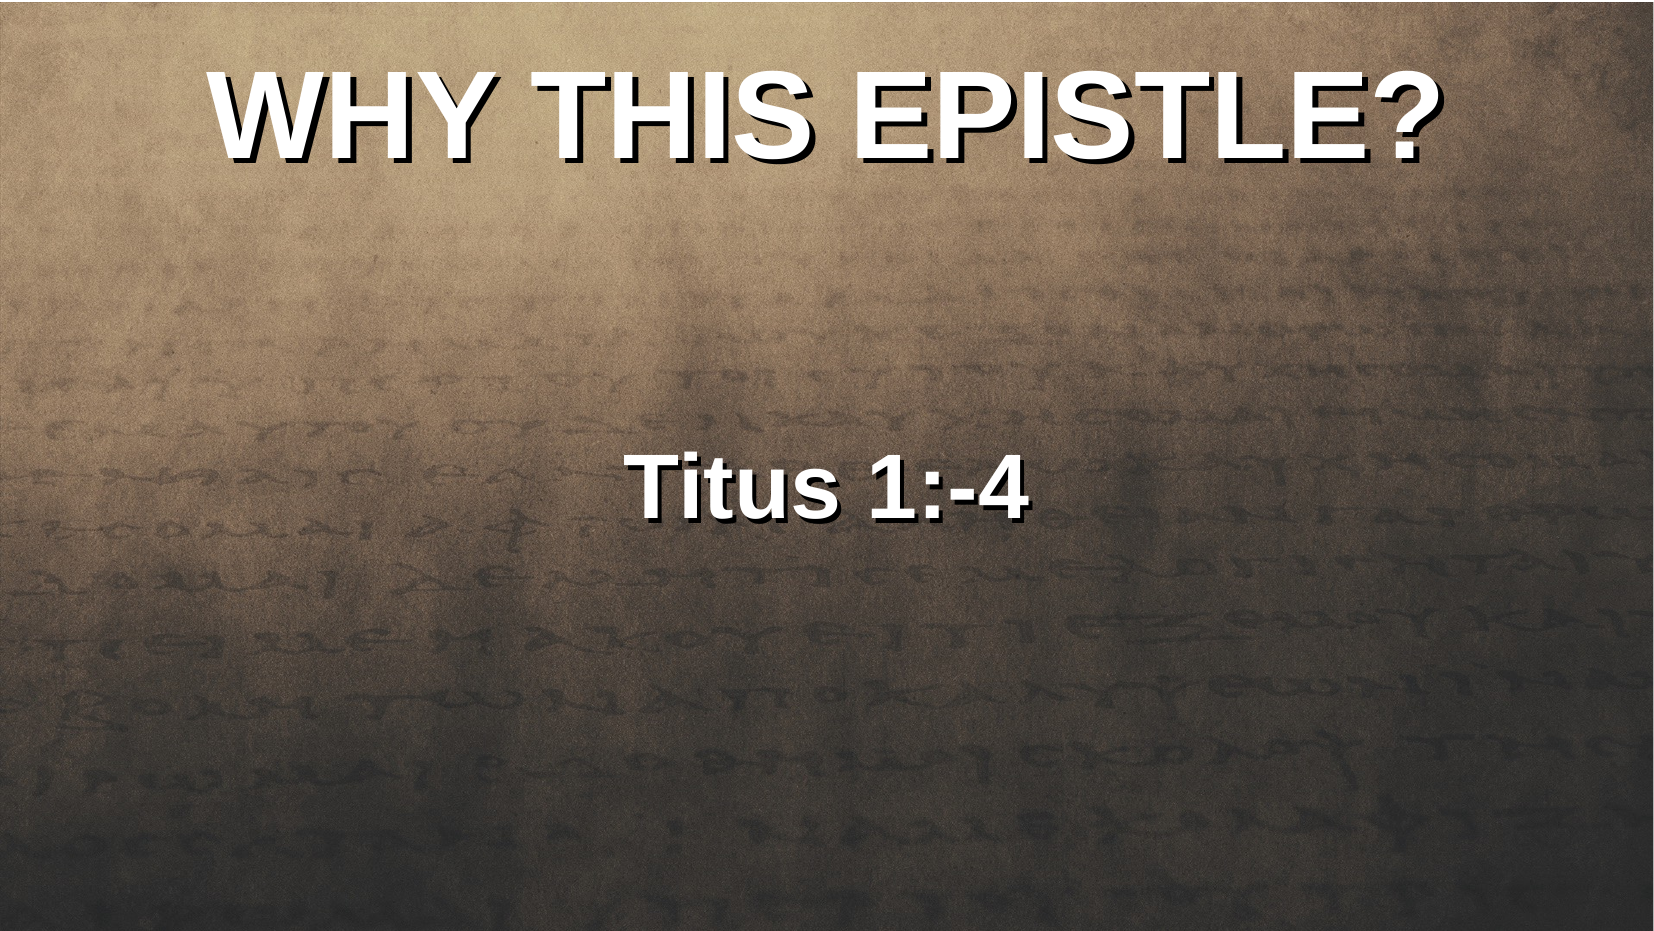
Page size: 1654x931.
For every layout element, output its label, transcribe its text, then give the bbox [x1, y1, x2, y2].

title WHY THIS EPISTLE? [82, 37, 1571, 193]
subtitle Titus 1:-4 [82, 217, 1571, 758]
picture [0, 2, 1654, 931]
